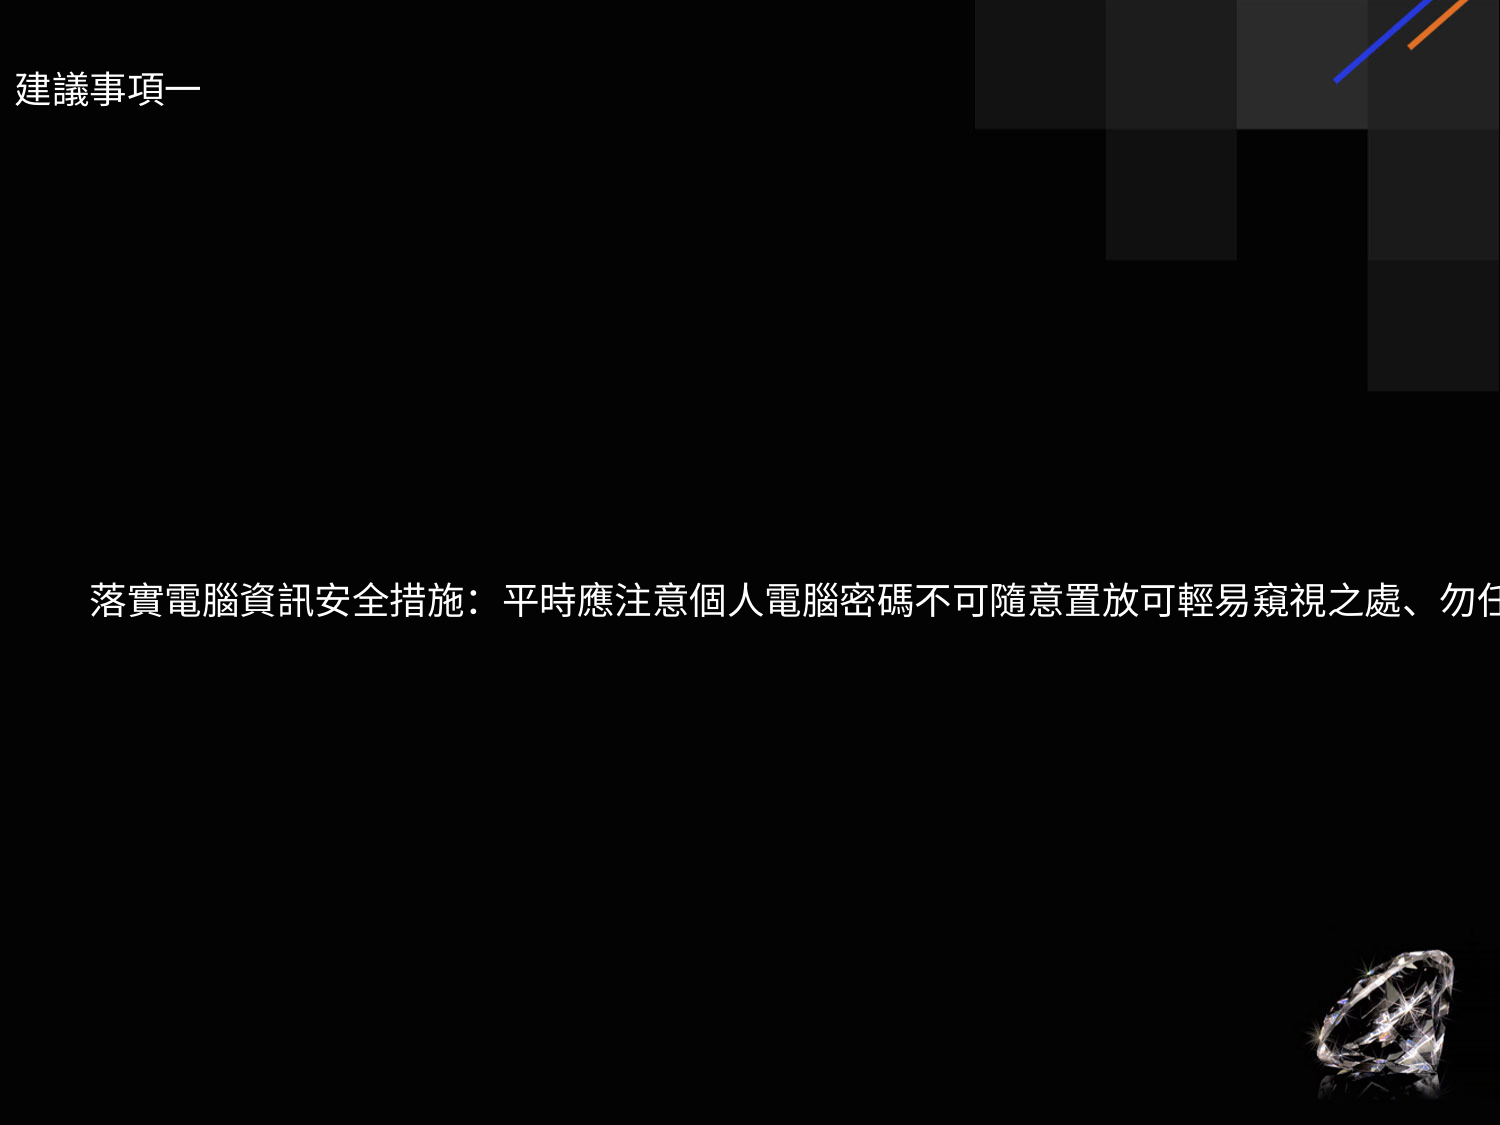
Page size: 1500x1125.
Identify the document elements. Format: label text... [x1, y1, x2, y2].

text_box 建議事項一 [0, 2, 1500, 179]
picture [0, 179, 1500, 1125]
text_box 落實電腦資訊安全措施：平時應注意個人電腦密碼不可隨意置放可輕易窺視之處、勿任意下載不明軟體或開啟不明電子郵件、離開座位時鎖定螢幕顯示畫面等，居安思危方能做好保密措施。 [75, 262, 1425, 941]
